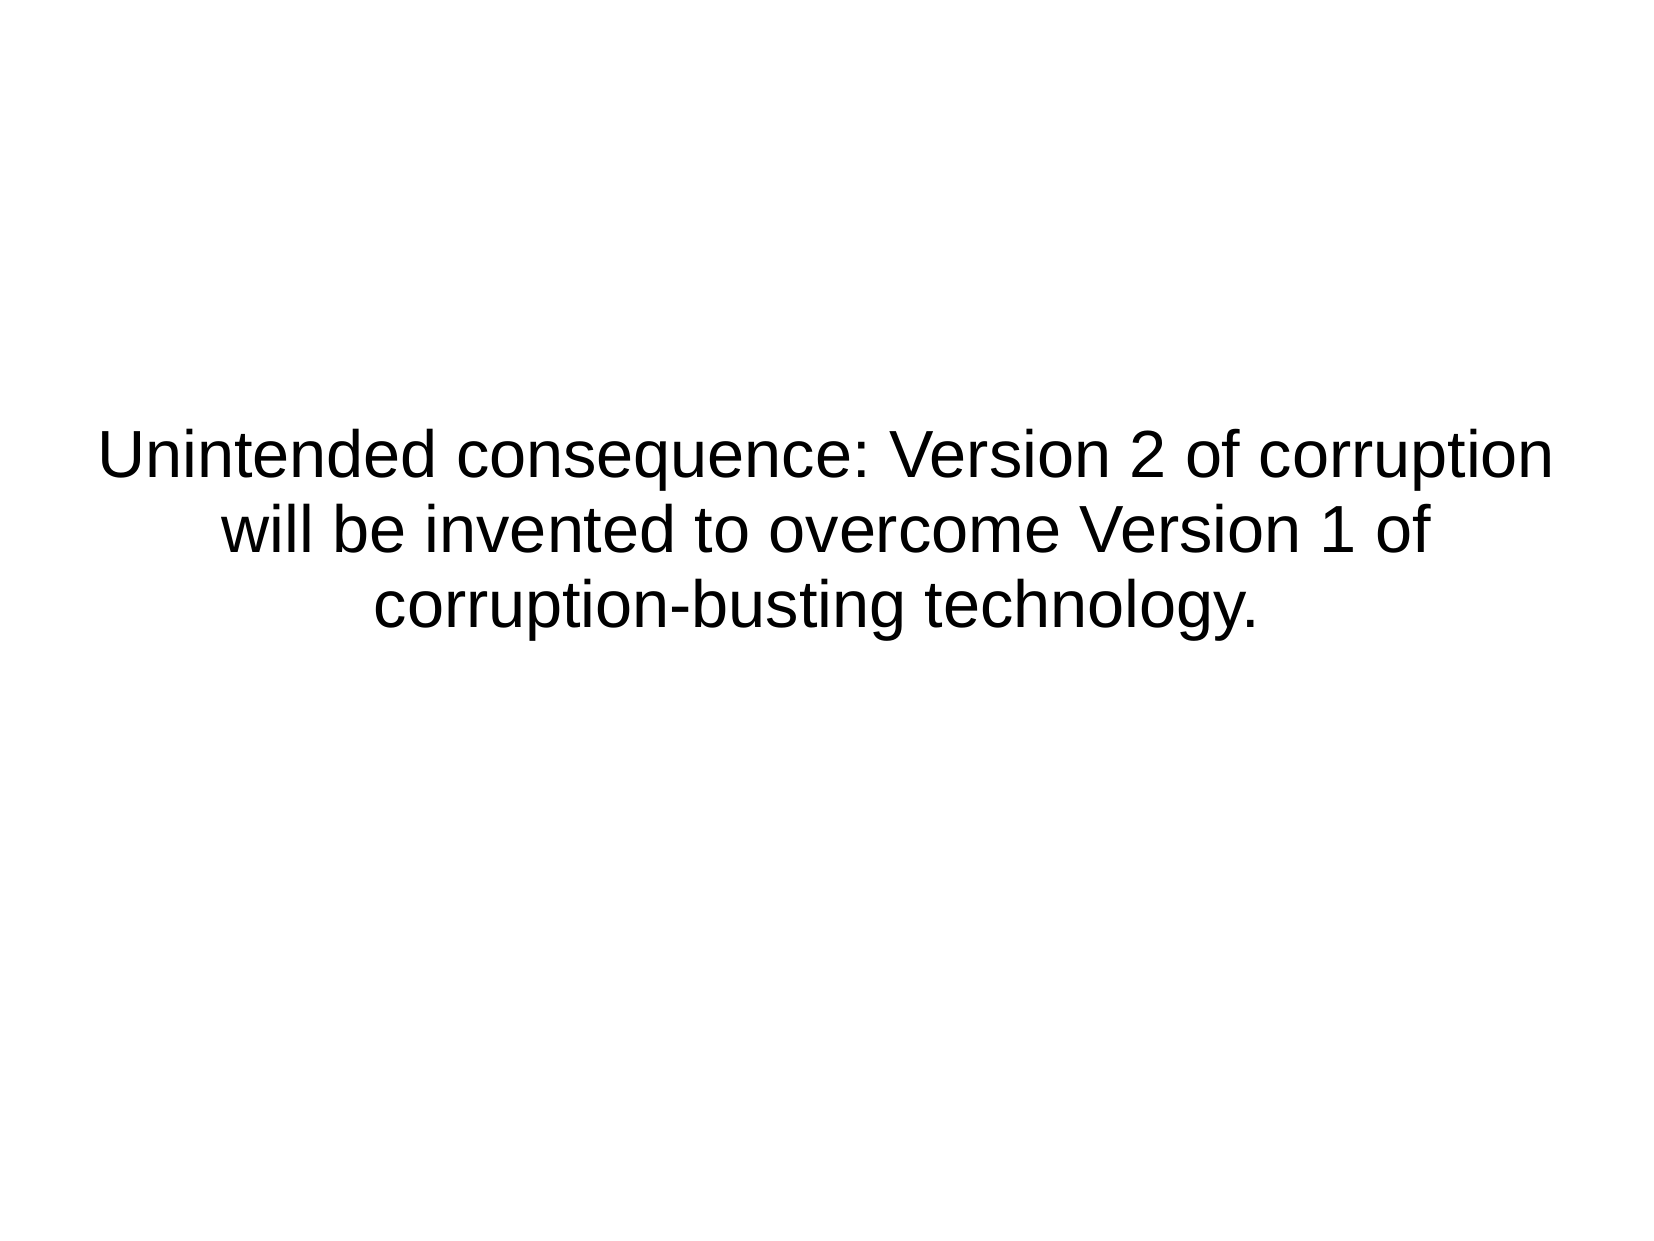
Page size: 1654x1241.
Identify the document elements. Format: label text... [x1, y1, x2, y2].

subtitle Unintended consequence: Version 2 of corruption will be invented to overcome Version 1 of corruption-busting technology. [82, 49, 1571, 1010]
